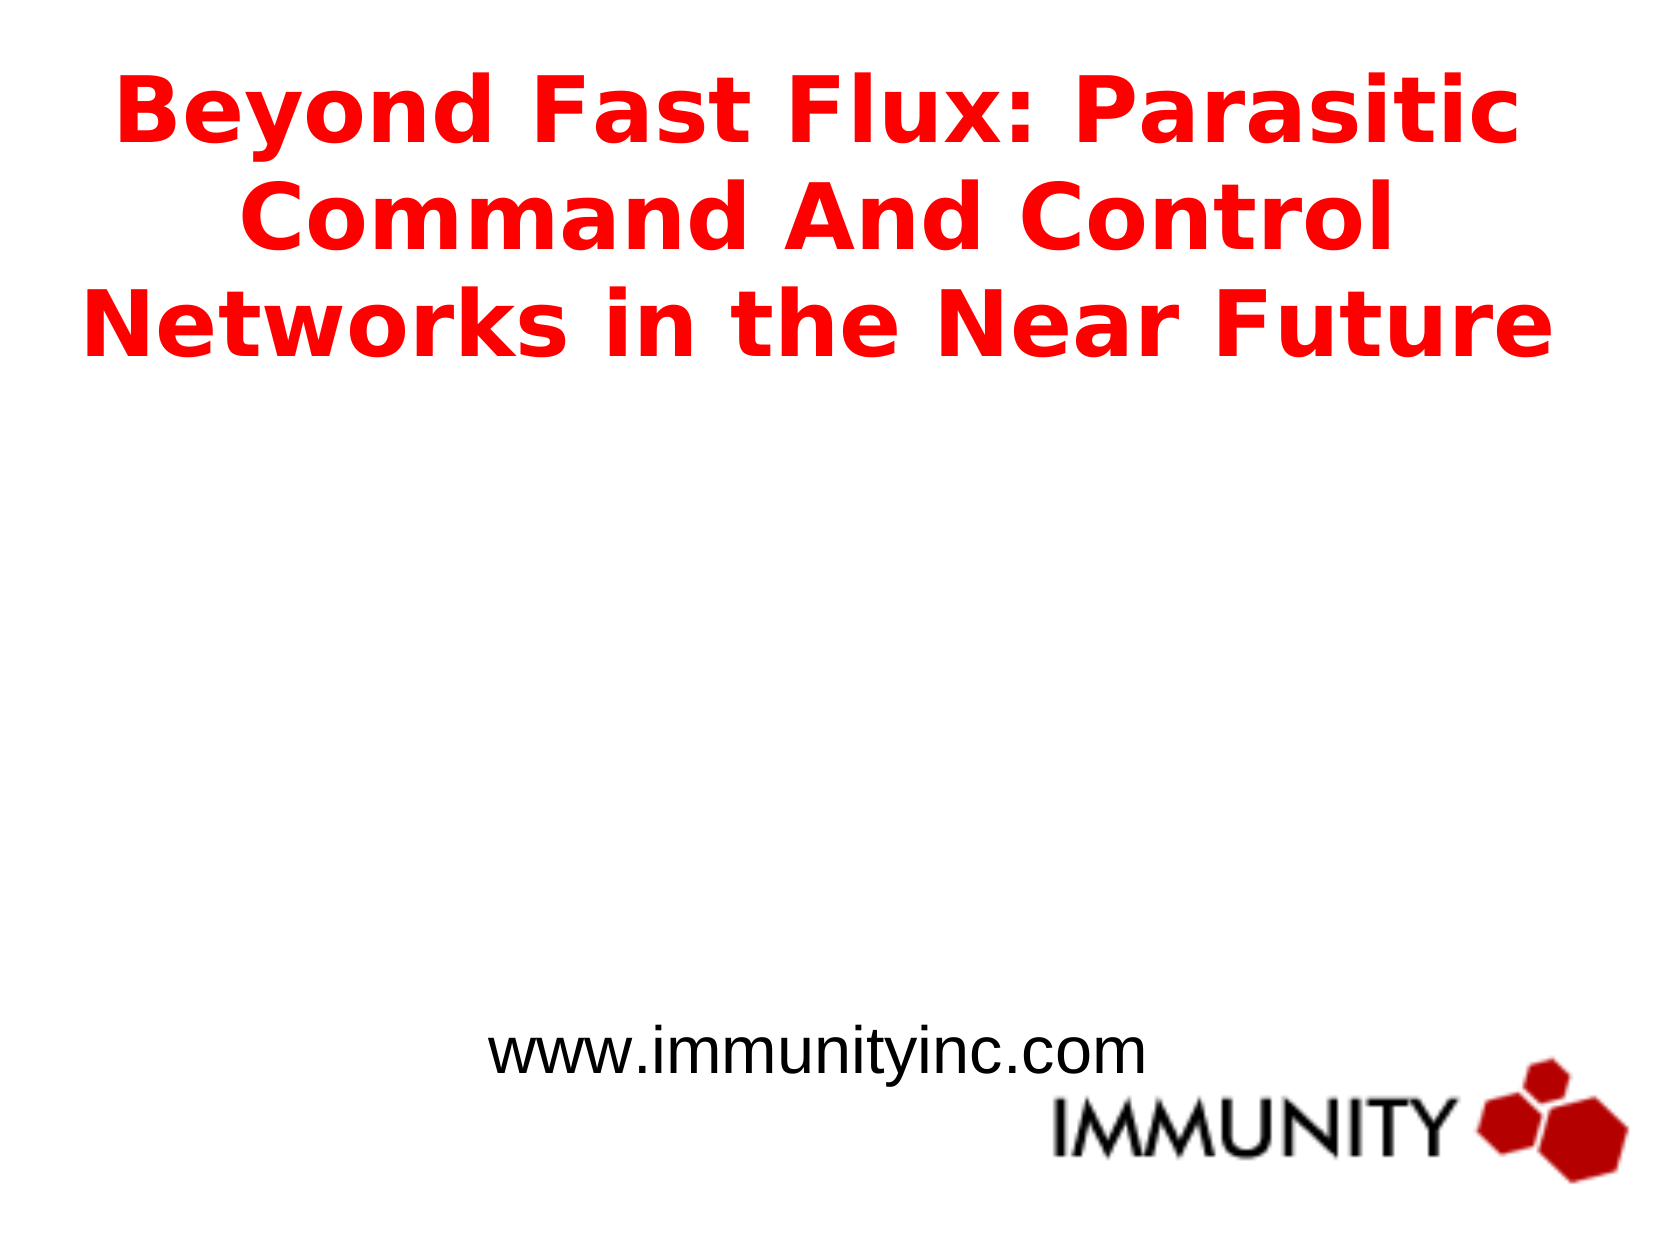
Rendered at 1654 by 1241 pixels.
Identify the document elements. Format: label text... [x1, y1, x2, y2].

picture [1006, 1017, 1654, 1241]
title Beyond Fast Flux: Parasitic Command And Control Networks in the Near Future [74, 50, 1563, 385]
title www.immunityinc.com [74, 903, 1563, 1197]
